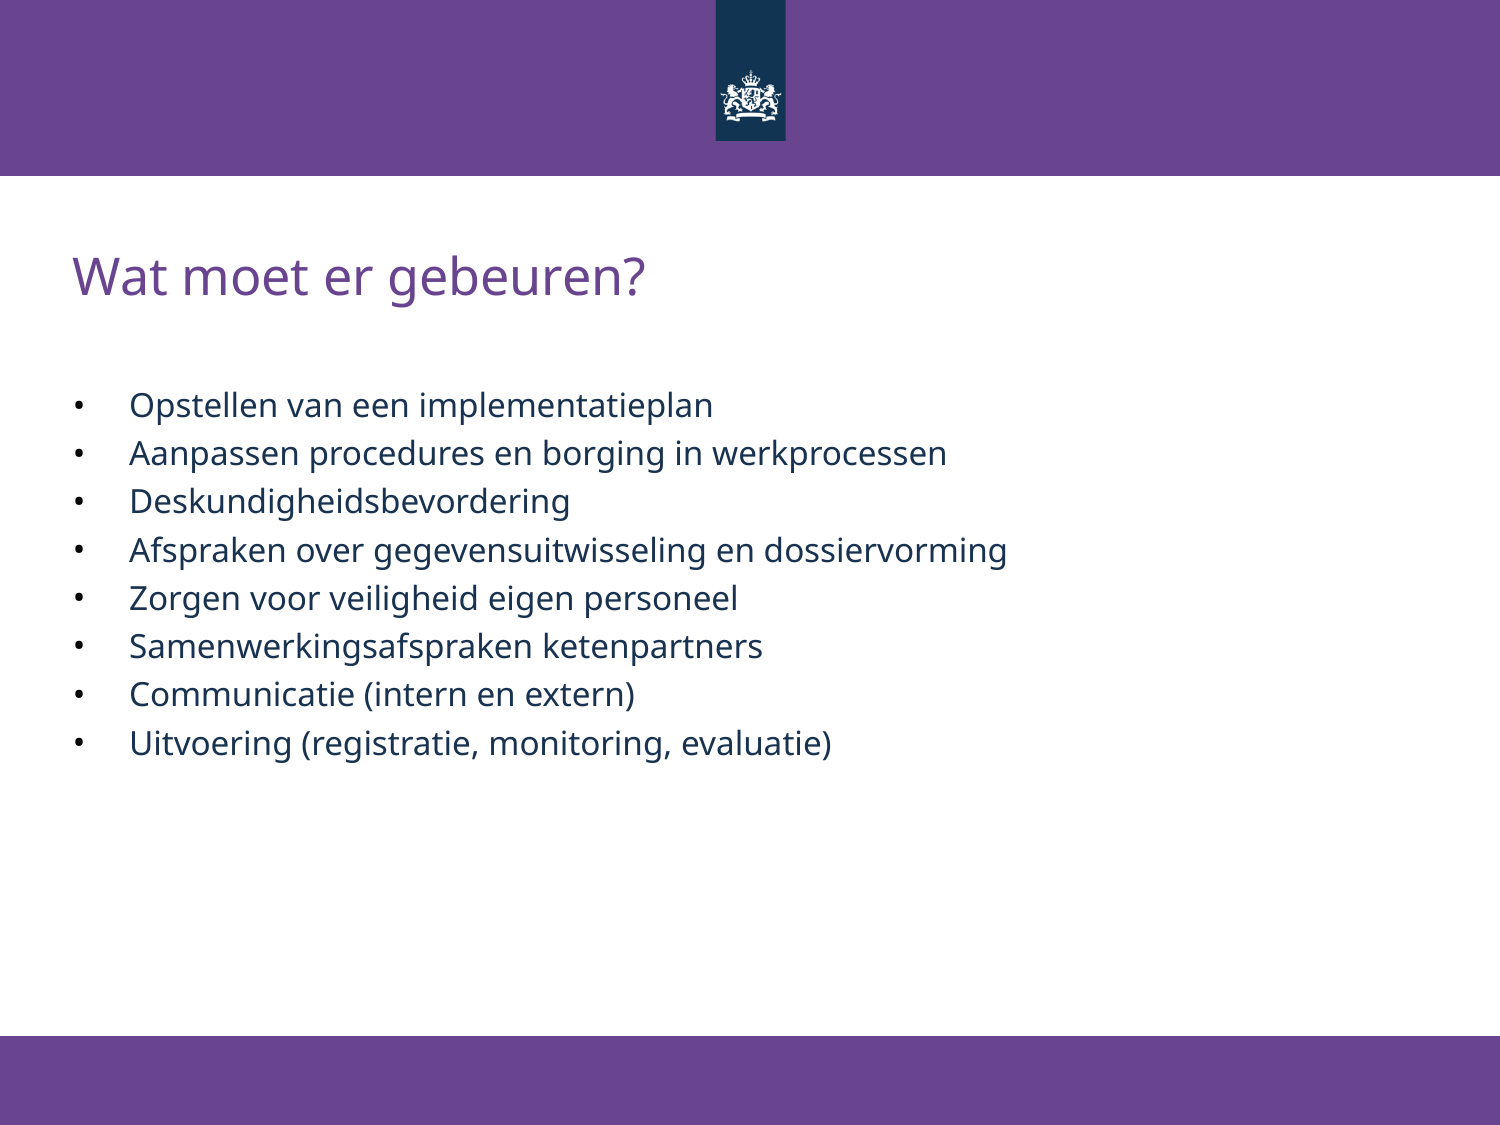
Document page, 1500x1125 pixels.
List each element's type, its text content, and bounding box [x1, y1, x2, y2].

title Wat moet er gebeuren? [57, 235, 1408, 322]
list Opstellen van een implementatieplan Aanpassen procedures en borging in werkprocessen Deskundigheidsbevordering Afspraken over gegevensuitwisseling en dossiervorming Zorgen voor veiligheid eigen personeel Samenwerkingsafspraken ketenpartners Communicatie (intern en extern) Uitvoering (registratie, monitoring, evaluatie) [57, 376, 1408, 1035]
